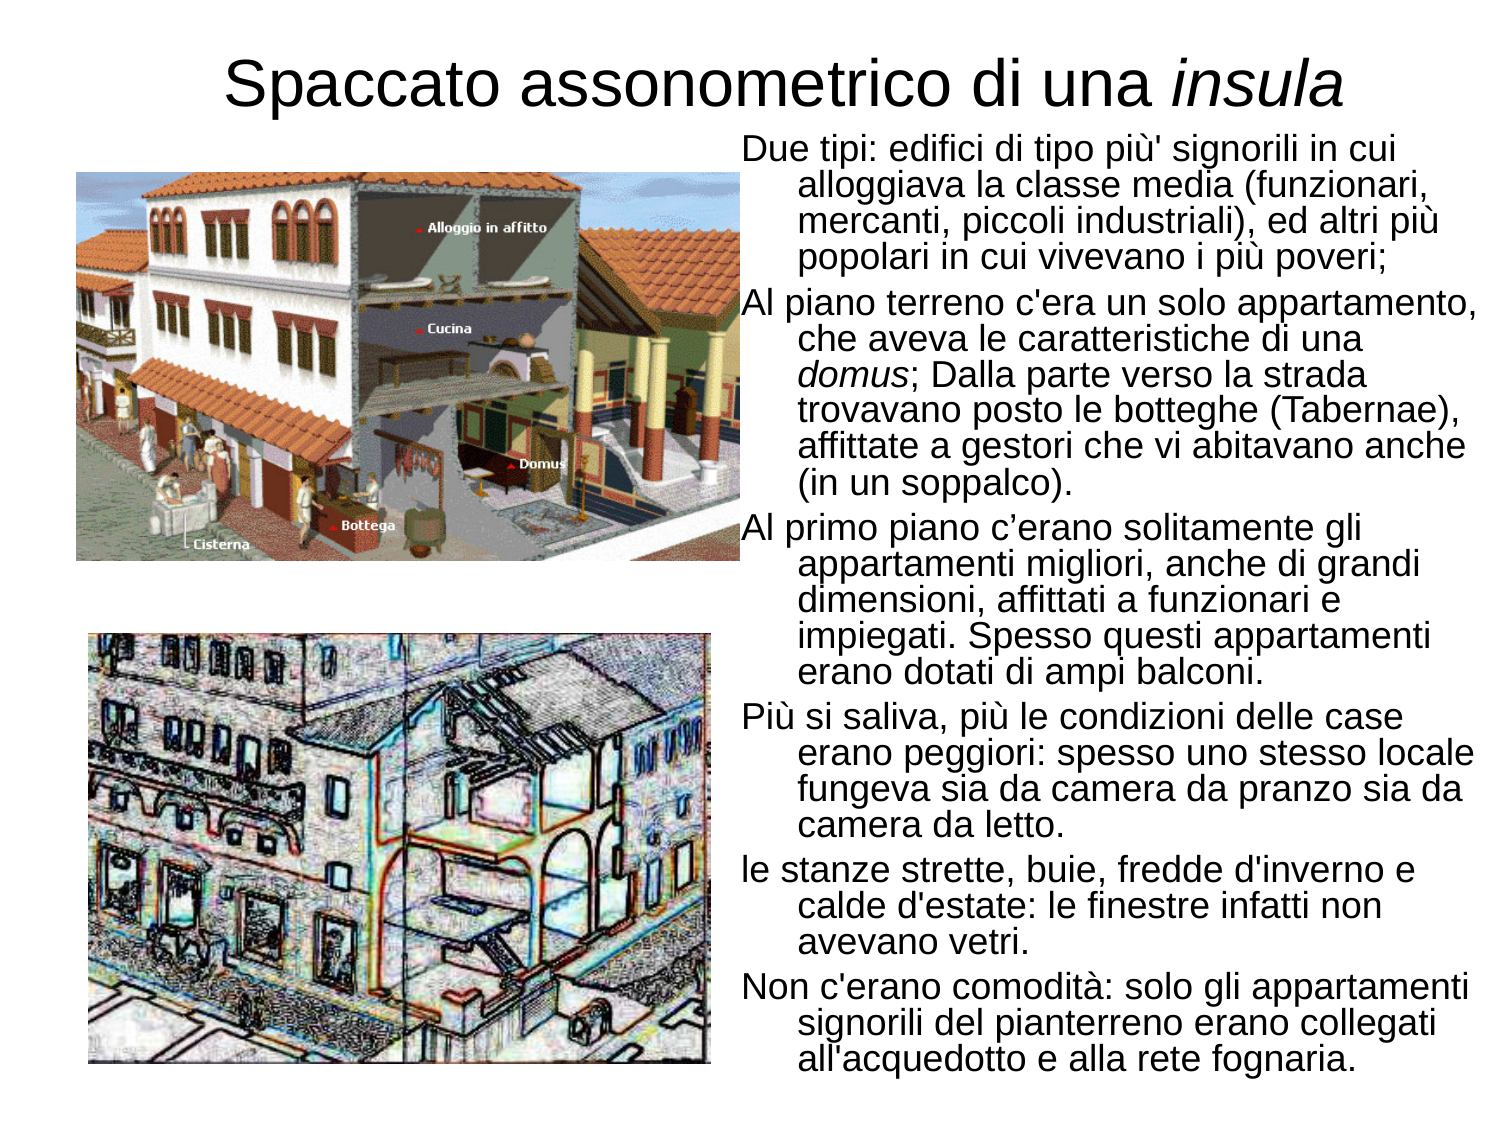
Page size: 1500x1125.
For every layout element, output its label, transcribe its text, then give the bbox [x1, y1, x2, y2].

title Spaccato assonometrico di una insula [74, 45, 1459, 114]
picture [76, 172, 740, 561]
picture [88, 633, 711, 1064]
list Due tipi: edifici di tipo più' signorili in cui alloggiava la classe media (funzionari, mercanti, piccoli industriali), ed altri più popolari in cui vivevano i più poveri; Al piano terreno c'era un solo appartamento, che aveva le caratteristiche di una domus; Dalla parte verso la strada trovavano posto le botteghe (Tabernae), affittate a gestori che vi abitavano anche (in un soppalco). Al primo piano c’erano solitamente gli appartamenti migliori, anche di grandi dimensioni, affittati a funzionari e impiegati. Spesso questi appartamenti erano dotati di ampi balconi. Più si saliva, più le condizioni delle case erano peggiori: spesso uno stesso locale fungeva sia da camera da pranzo sia da camera da letto. le stanze strette, buie, fredde d'inverno e calde d'estate: le finestre infatti non avevano vetri. Non c'erano comodità: solo gli appartamenti signorili del pianterreno erano collegati all'acquedotto e alla rete fognaria. [726, 125, 1500, 1083]
